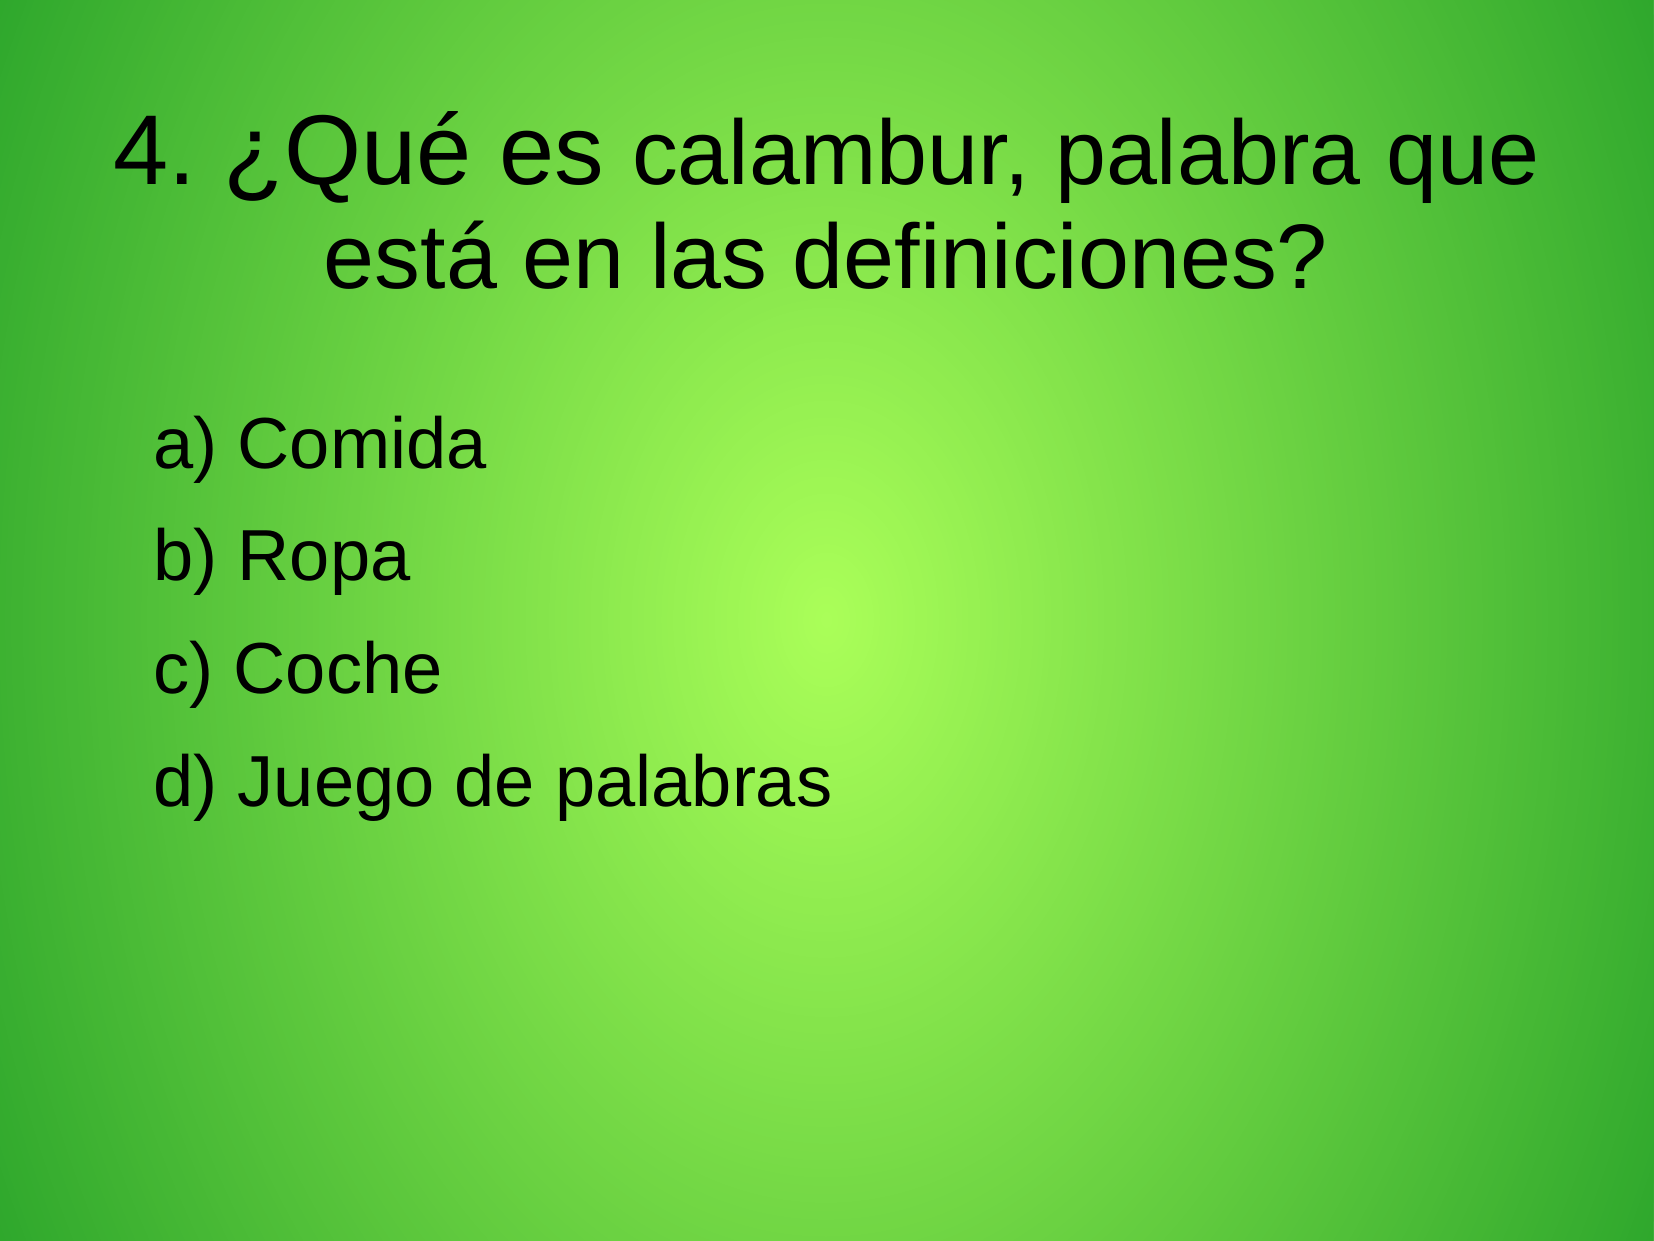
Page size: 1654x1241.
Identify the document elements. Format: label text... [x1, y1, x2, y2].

title 4. ¿Qué es calambur, palabra que está en las definiciones? [82, 94, 1571, 308]
list a) Comida b) Ropa c) Coche d) Juego de palabras [82, 402, 1571, 1123]
